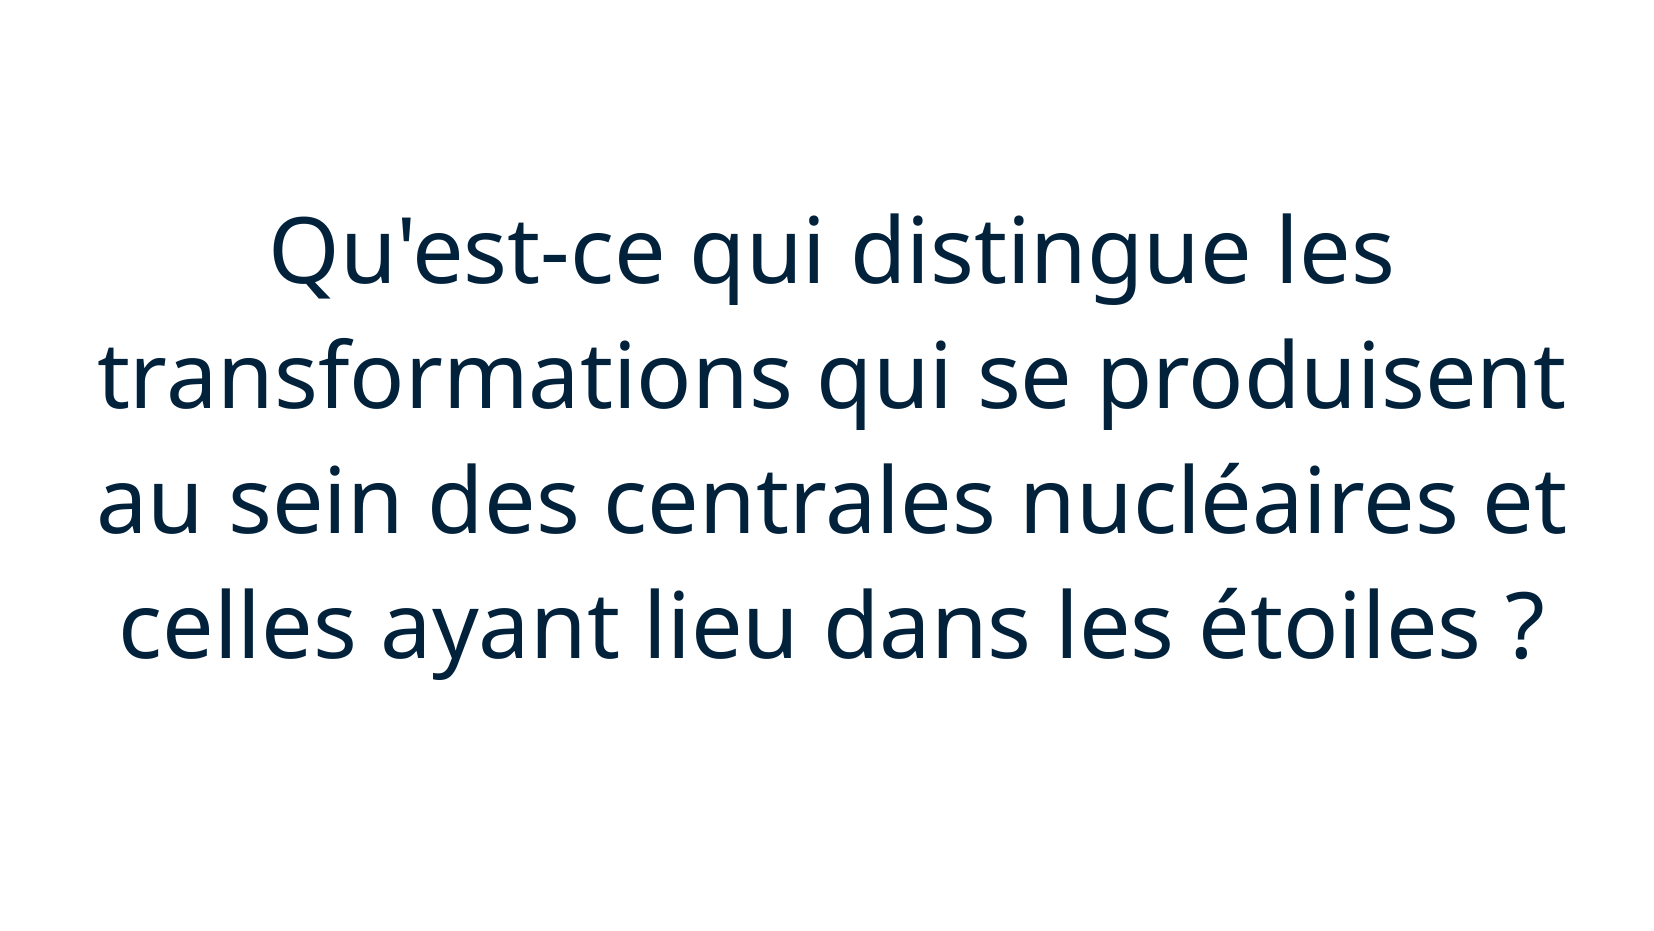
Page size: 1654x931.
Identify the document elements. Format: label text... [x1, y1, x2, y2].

title Qu'est-ce qui distingue les transformations qui se produisent au sein des centrales nucléaires et celles ayant lieu dans les étoiles ? [88, 222, 1577, 650]
